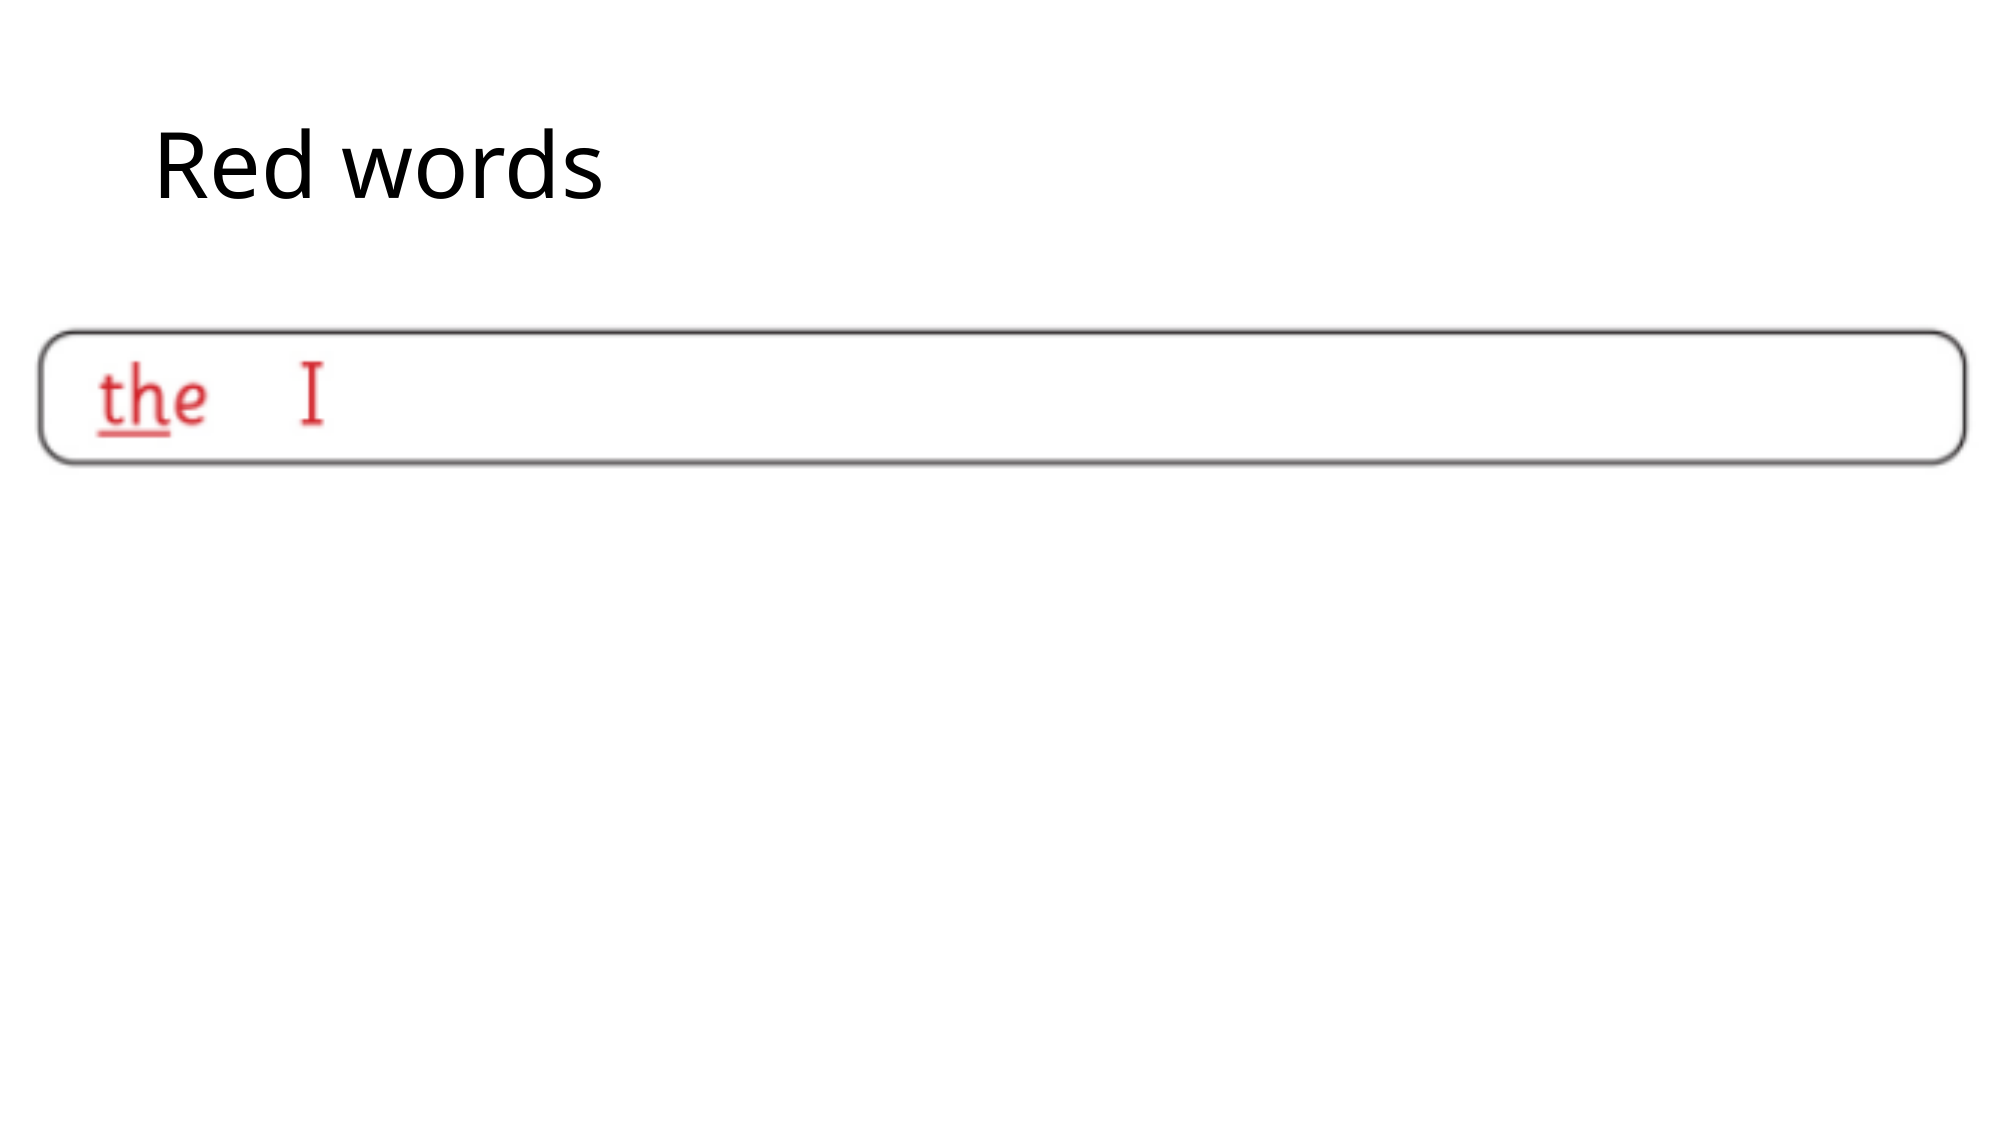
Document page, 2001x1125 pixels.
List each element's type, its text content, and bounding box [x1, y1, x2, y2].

picture [0, 302, 2000, 572]
title Red words [137, 59, 1863, 278]
